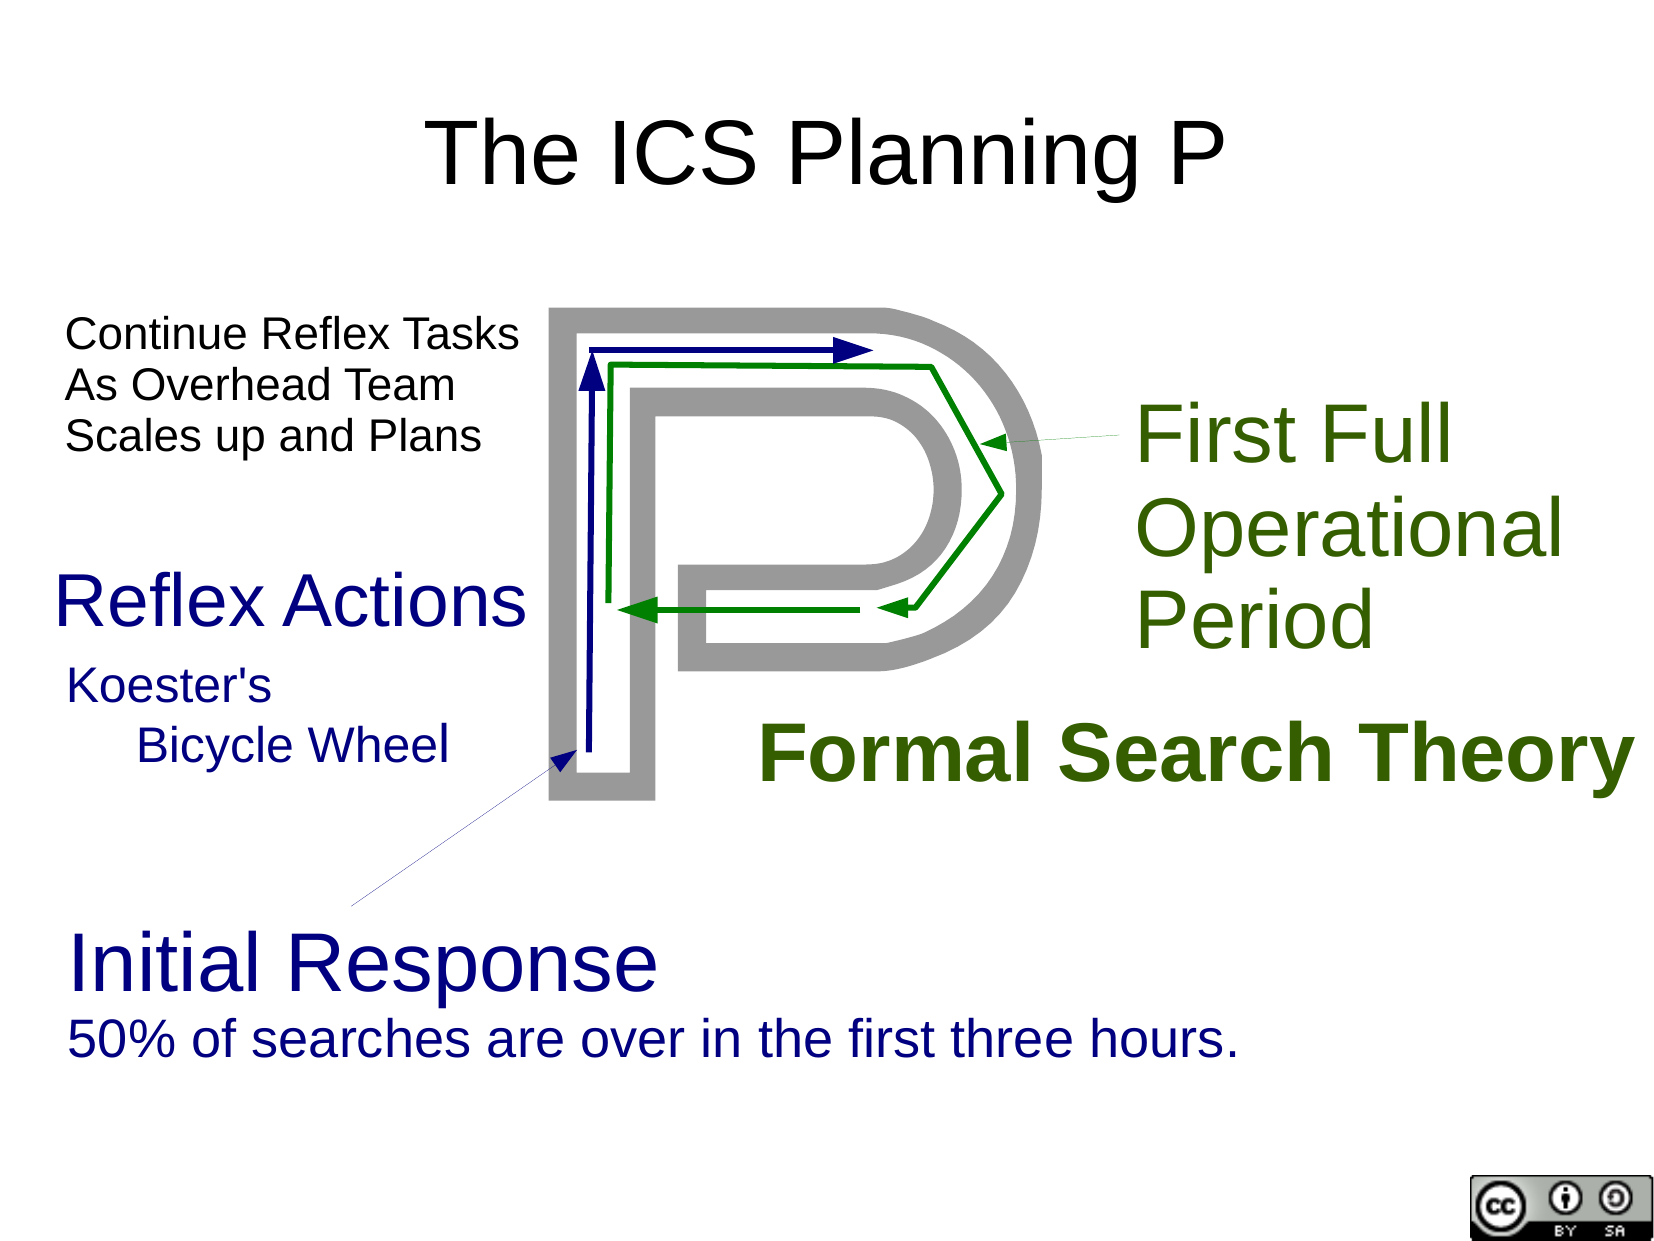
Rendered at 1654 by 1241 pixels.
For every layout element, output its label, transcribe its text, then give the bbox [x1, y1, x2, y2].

text_box Reflex Actions [38, 551, 544, 650]
text_box Initial Response 50% of searches are over in the first three hours. [52, 908, 1272, 1077]
text_box [677, 441, 1042, 672]
text_box [629, 387, 962, 607]
text_box [548, 307, 1039, 769]
picture [1470, 1175, 1654, 1241]
text_box Formal Search Theory [742, 699, 1651, 807]
text_box Continue Reflex Tasks As Overhead Team Scales up and Plans [49, 300, 536, 469]
title The ICS Planning P [82, 49, 1571, 257]
text_box [548, 615, 656, 801]
text_box Koester's Bicycle Wheel [51, 649, 466, 781]
text_box First Full Operational Period [1120, 338, 1646, 687]
